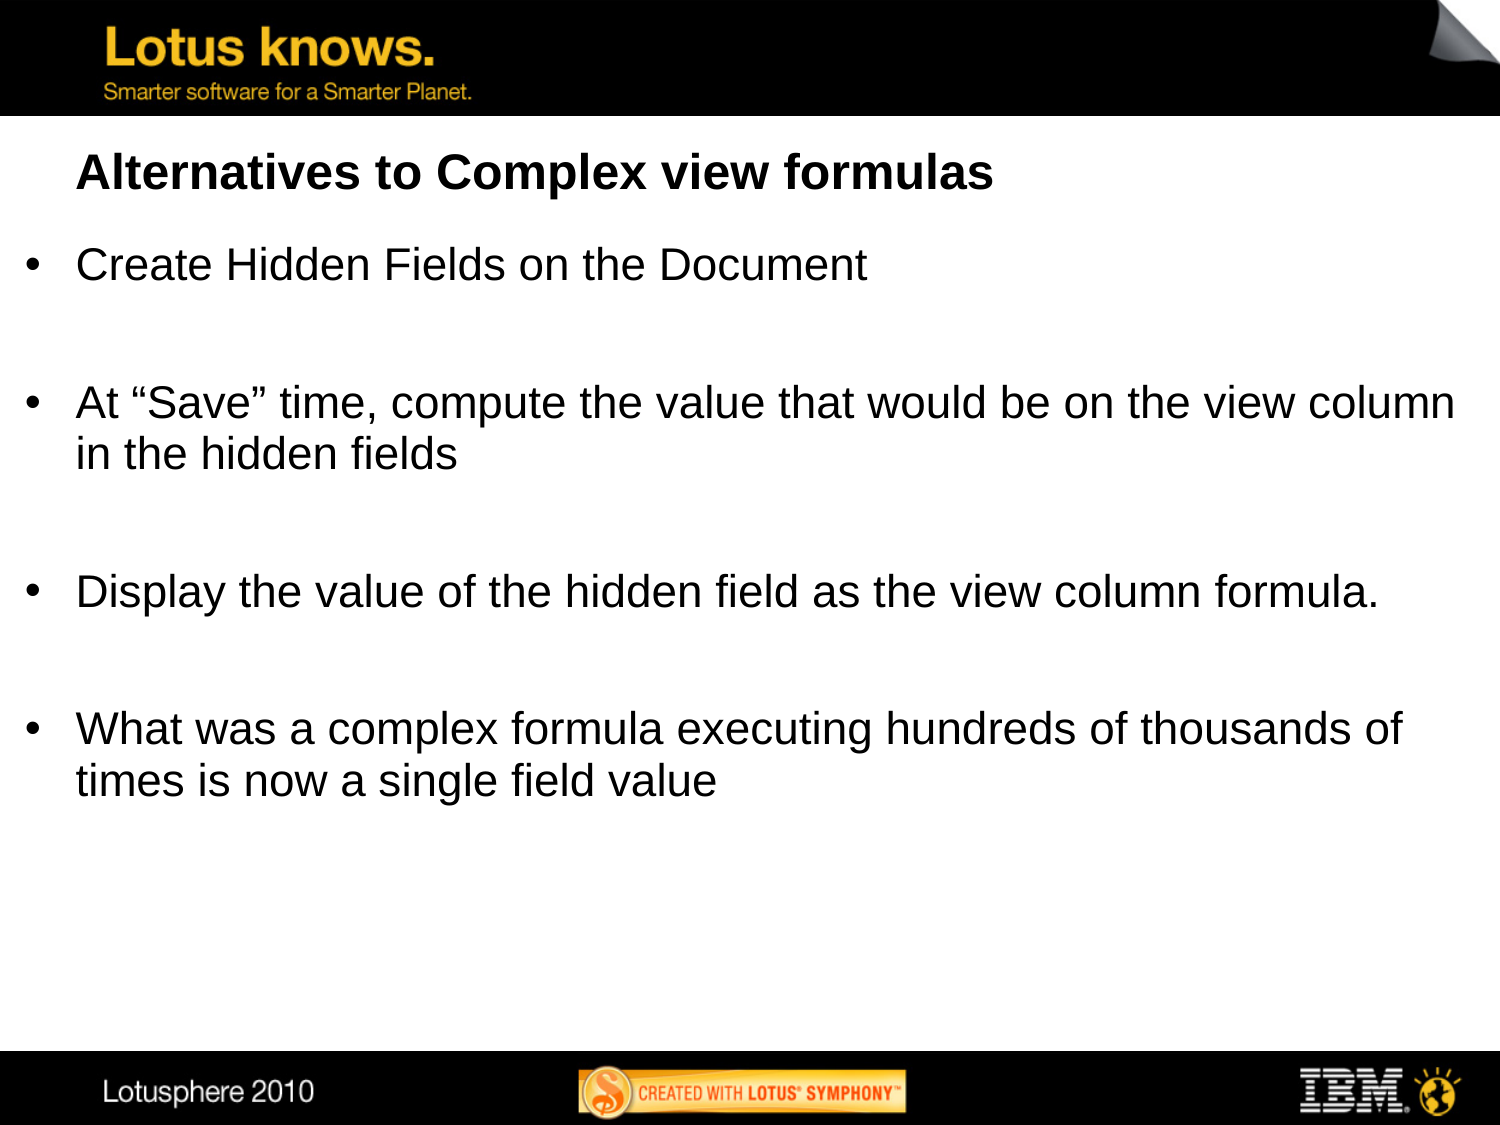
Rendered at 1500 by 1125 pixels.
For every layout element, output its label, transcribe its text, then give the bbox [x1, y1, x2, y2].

picture [0, 1053, 1500, 1125]
list Create Hidden Fields on the Document At “Save” time, compute the value that would be on the view column in the hidden fields Display the value of the hidden field as the view column formula. What was a complex formula executing hundreds of thousands of times is now a single field value [24, 237, 1476, 1026]
picture [0, 0, 1500, 114]
title Alternatives to Complex view formulas [74, 137, 1475, 200]
